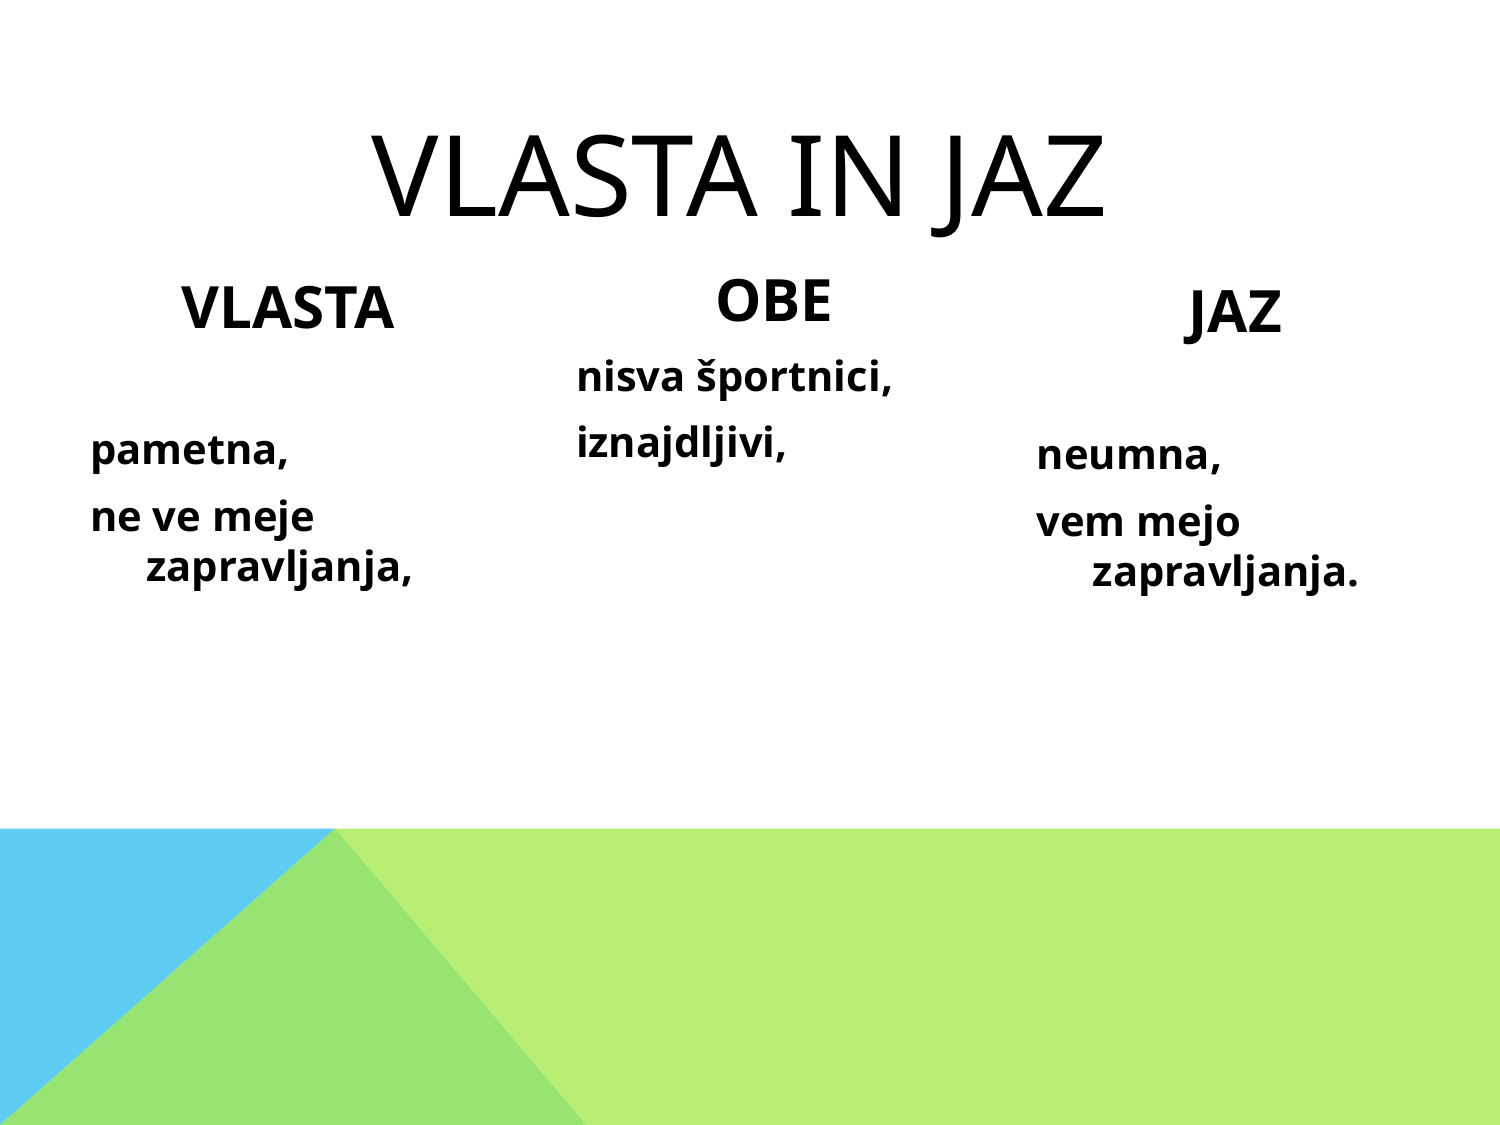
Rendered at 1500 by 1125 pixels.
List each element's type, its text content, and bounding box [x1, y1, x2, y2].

title VLASTA IN JAZ [64, 78, 1415, 266]
list VLASTA pametna, ne ve meje zapravljanja, [75, 266, 502, 1005]
list OBE nisva športnici, iznajdljivi, [560, 255, 988, 998]
list JAZ neumna, vem mejo zapravljanja. [1021, 267, 1449, 1010]
